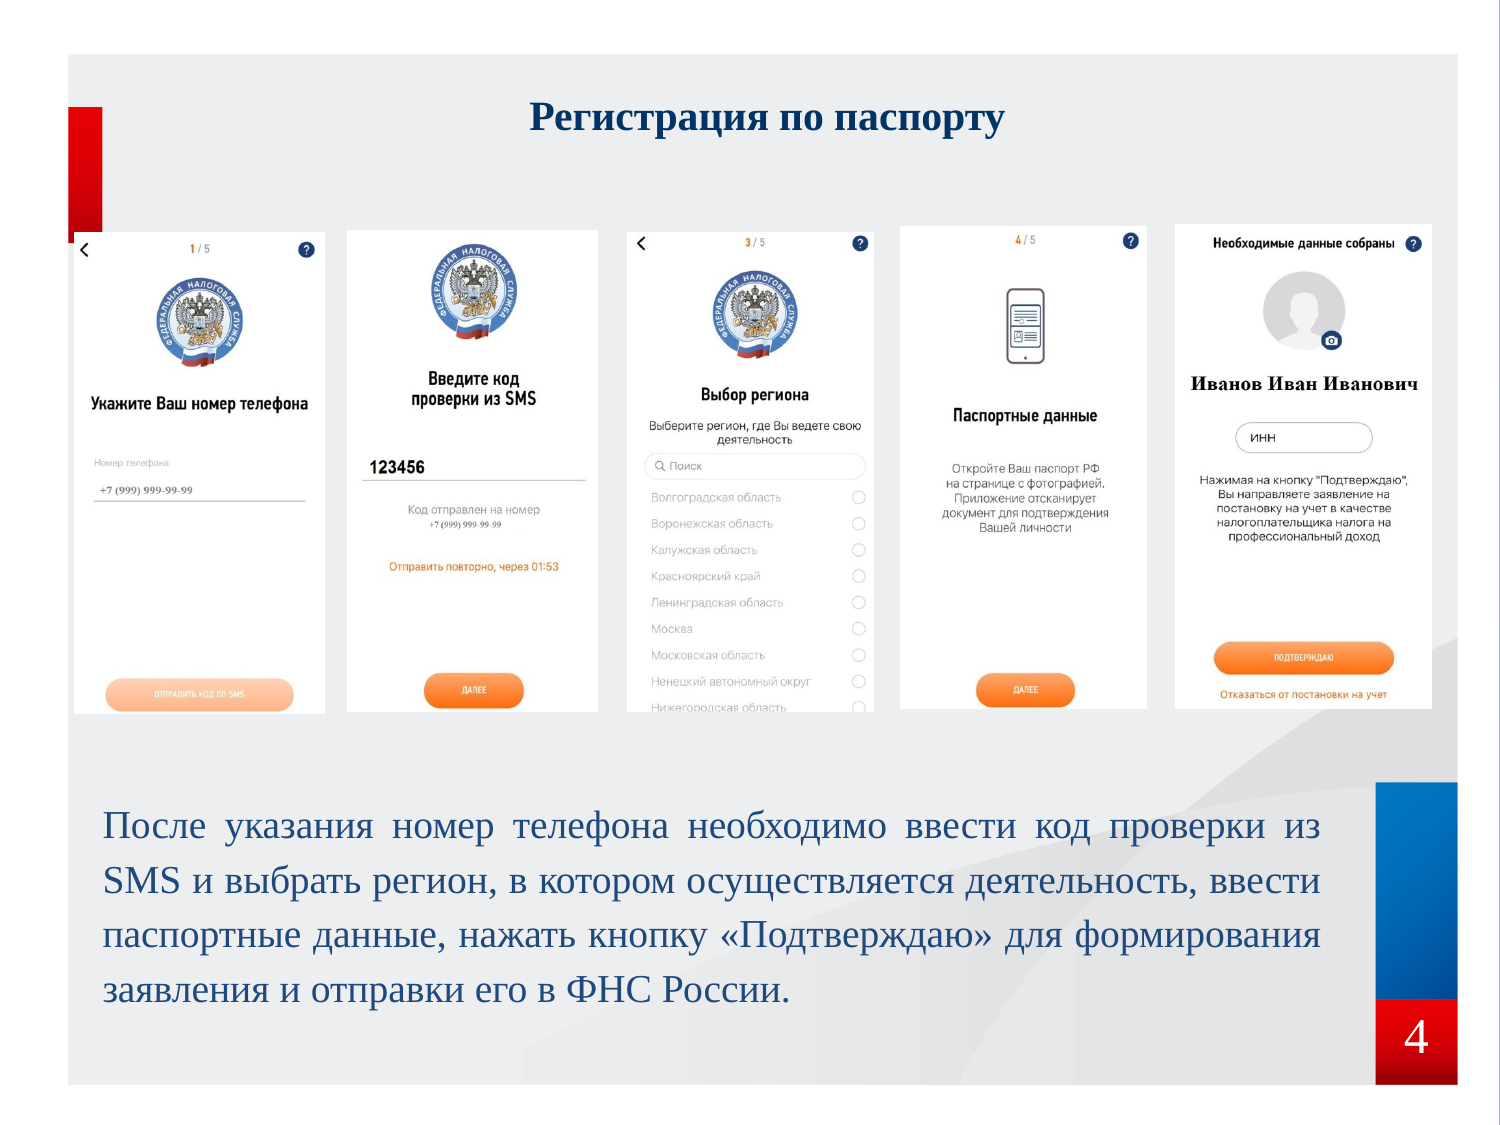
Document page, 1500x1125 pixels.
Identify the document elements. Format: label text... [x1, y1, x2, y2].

text_box [0, 0, 1500, 1125]
picture [627, 232, 874, 712]
picture [900, 226, 1147, 709]
text_box Регистрация по паспорту [135, 89, 1398, 140]
text_box 4 [1401, 1003, 1432, 1065]
text_box После указания номер телефона необходимо ввести код проверки из SMS и выбрать регион, в котором осуществляется деятельность, ввести паспортные данные, нажать кнопку «Подтверждаю» для формирования заявления и отправки его в ФНС России. [87, 737, 1338, 1065]
picture [1175, 224, 1432, 709]
picture [74, 232, 325, 714]
picture [347, 230, 598, 712]
